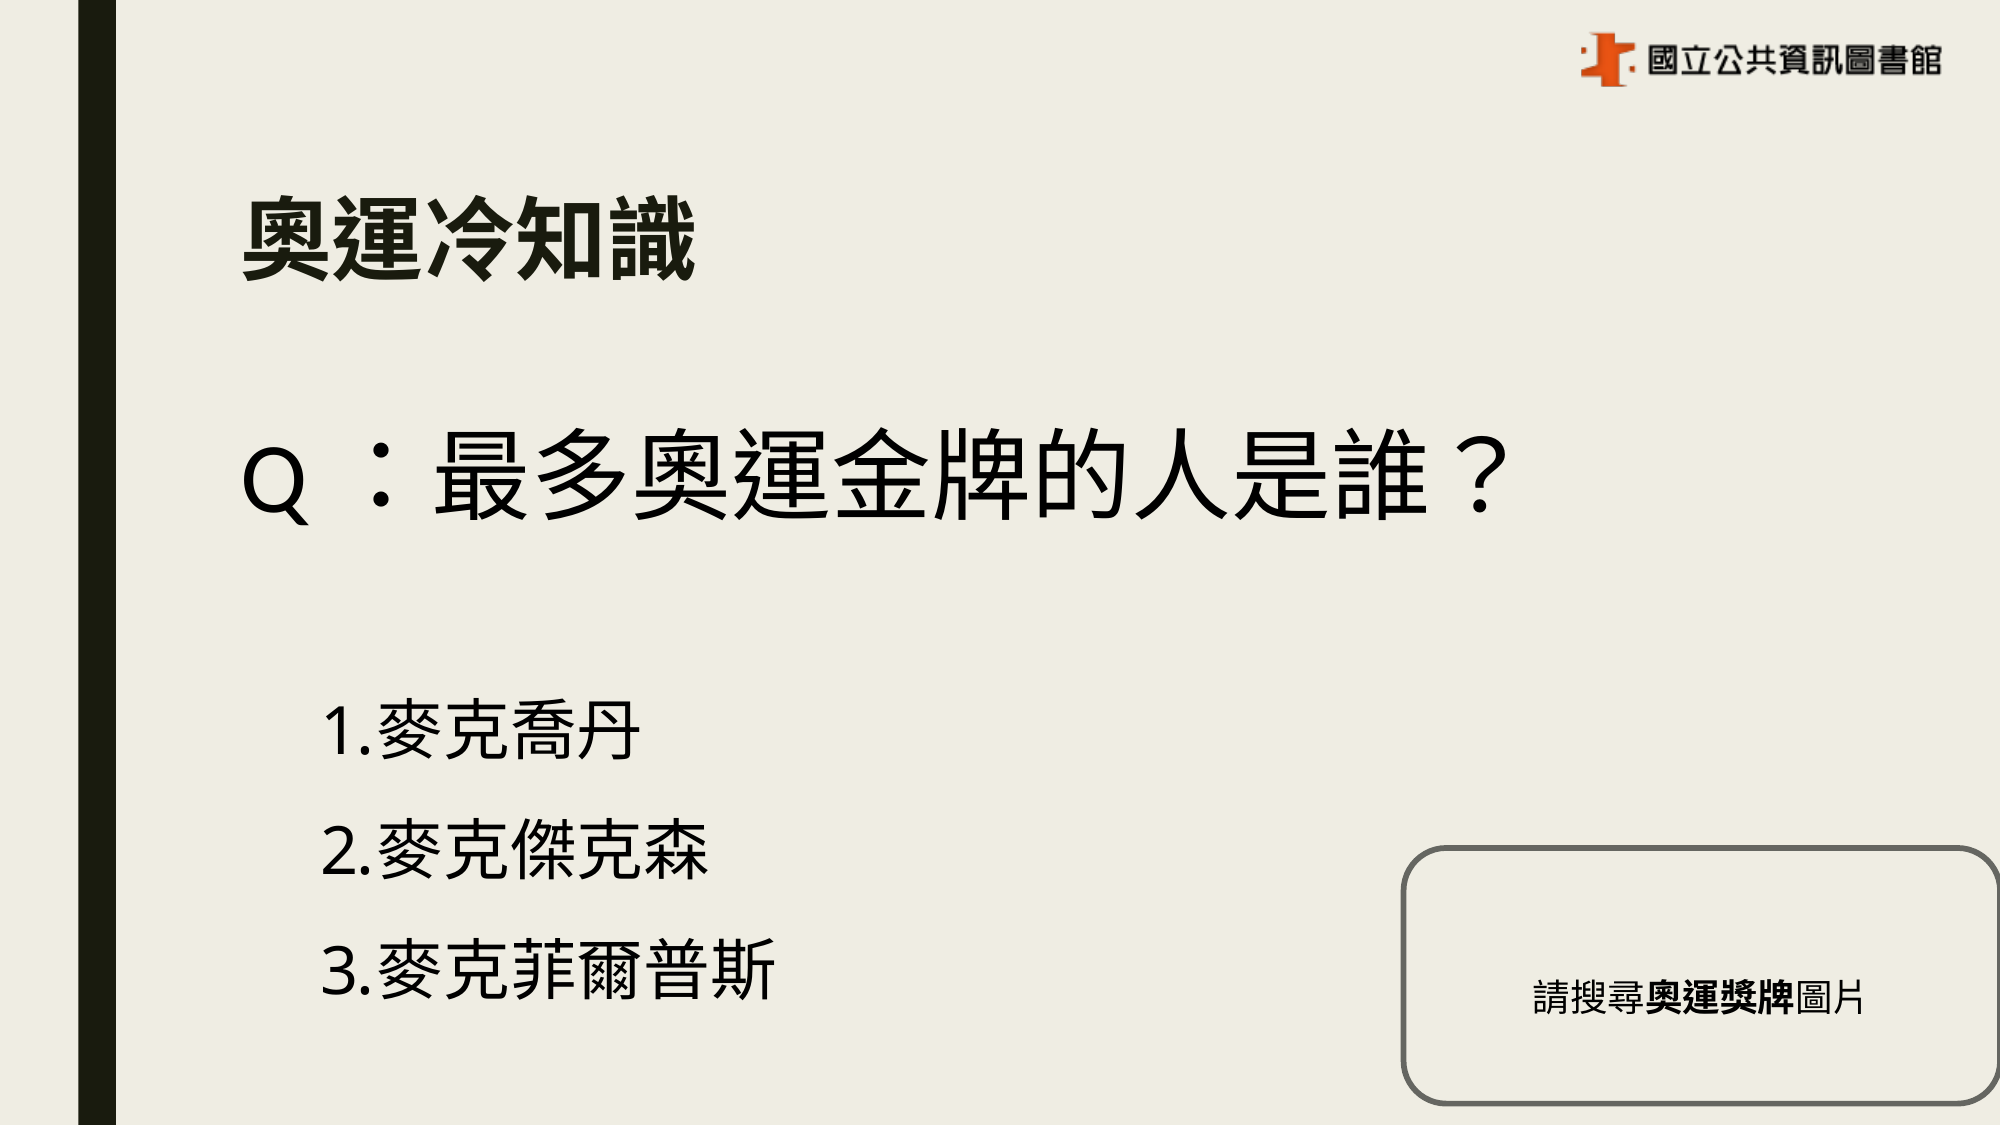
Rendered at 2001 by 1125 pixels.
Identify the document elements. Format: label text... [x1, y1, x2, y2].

picture [1571, 26, 1951, 93]
text_box Q：最多奧運金牌的人是誰？ [225, 345, 1950, 780]
text_box 請搜尋奧運獎牌圖片 [1407, 965, 1997, 1027]
text_box 麥克喬丹 麥克傑克森 麥克菲爾普斯 [305, 640, 905, 1015]
title 奧運冷知識 [225, 64, 1951, 308]
